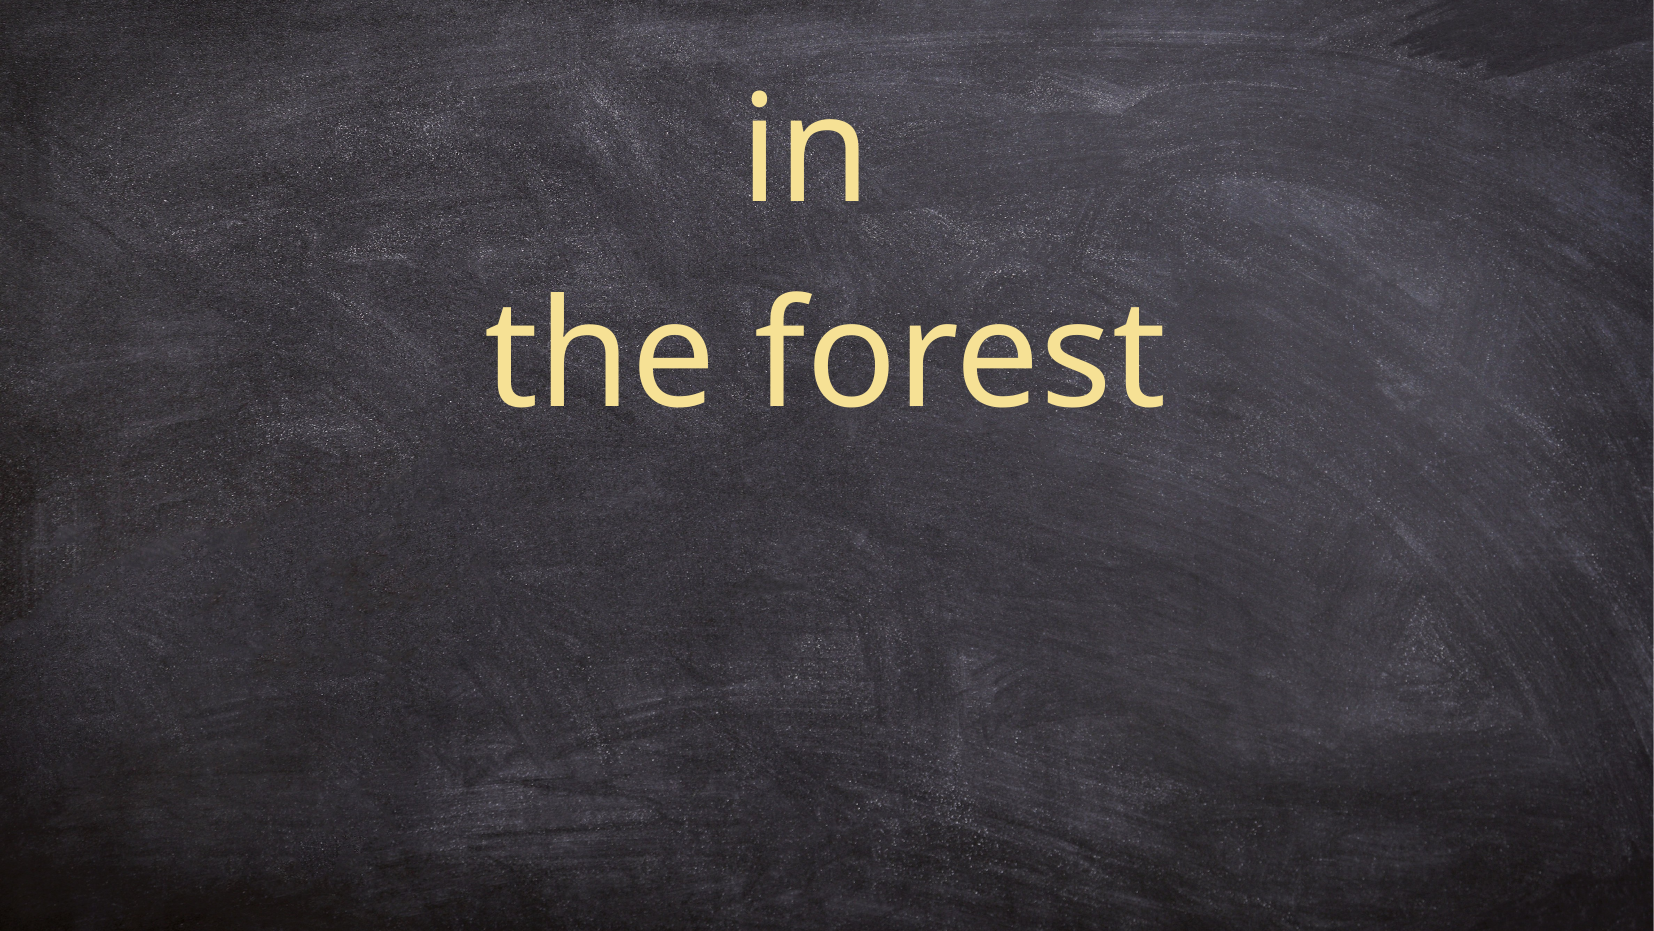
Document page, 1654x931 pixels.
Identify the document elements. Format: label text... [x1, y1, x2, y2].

subtitle in the forest [81, 41, 1570, 875]
picture [0, 0, 1654, 931]
